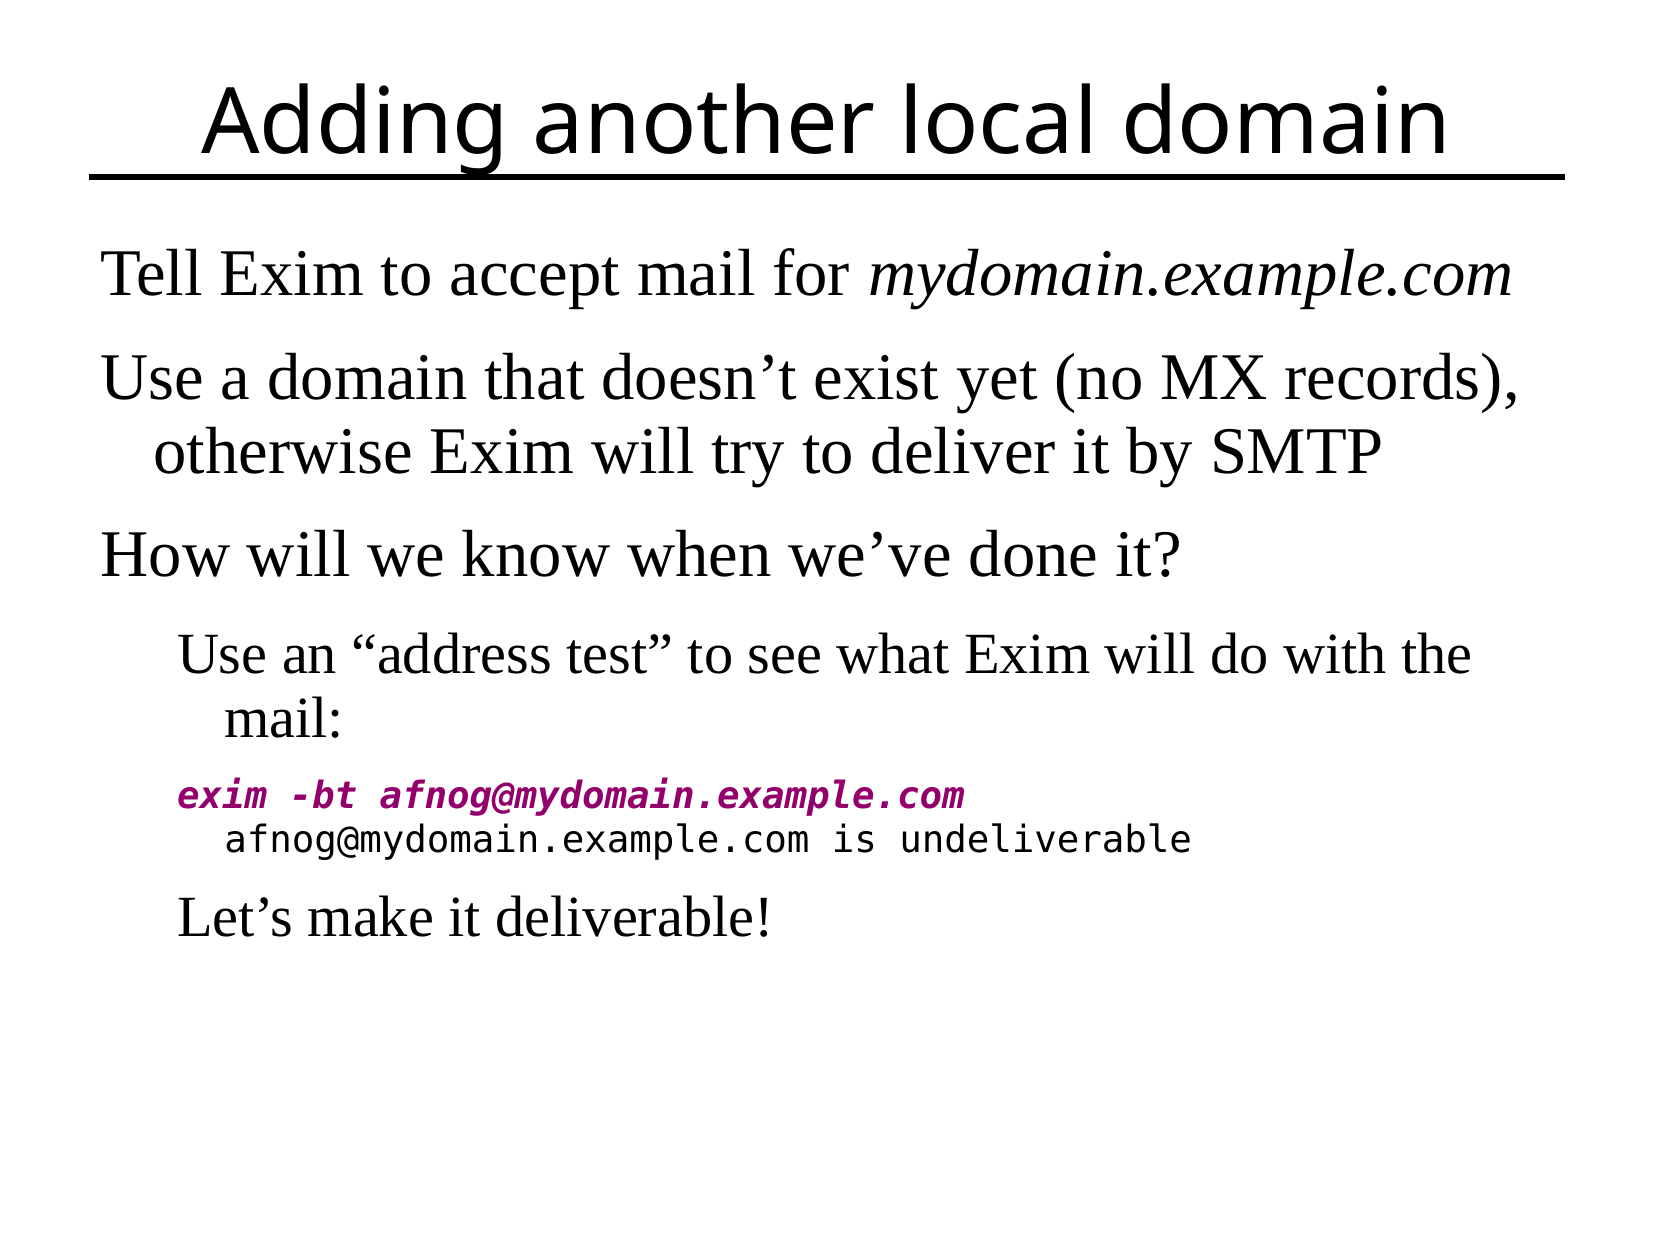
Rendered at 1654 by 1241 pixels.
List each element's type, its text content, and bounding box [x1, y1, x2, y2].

list Tell Exim to accept mail for mydomain.example.com Use a domain that doesn’t exist yet (no MX records), otherwise Exim will try to deliver it by SMTP How will we know when we’ve done it? Use an “address test” to see what Exim will do with the mail: exim -bt afnog@mydomain.example.com afnog@mydomain.example.com is undeliverable Let’s make it deliverable! [82, 236, 1571, 1123]
title Adding another local domain [82, 29, 1571, 207]
